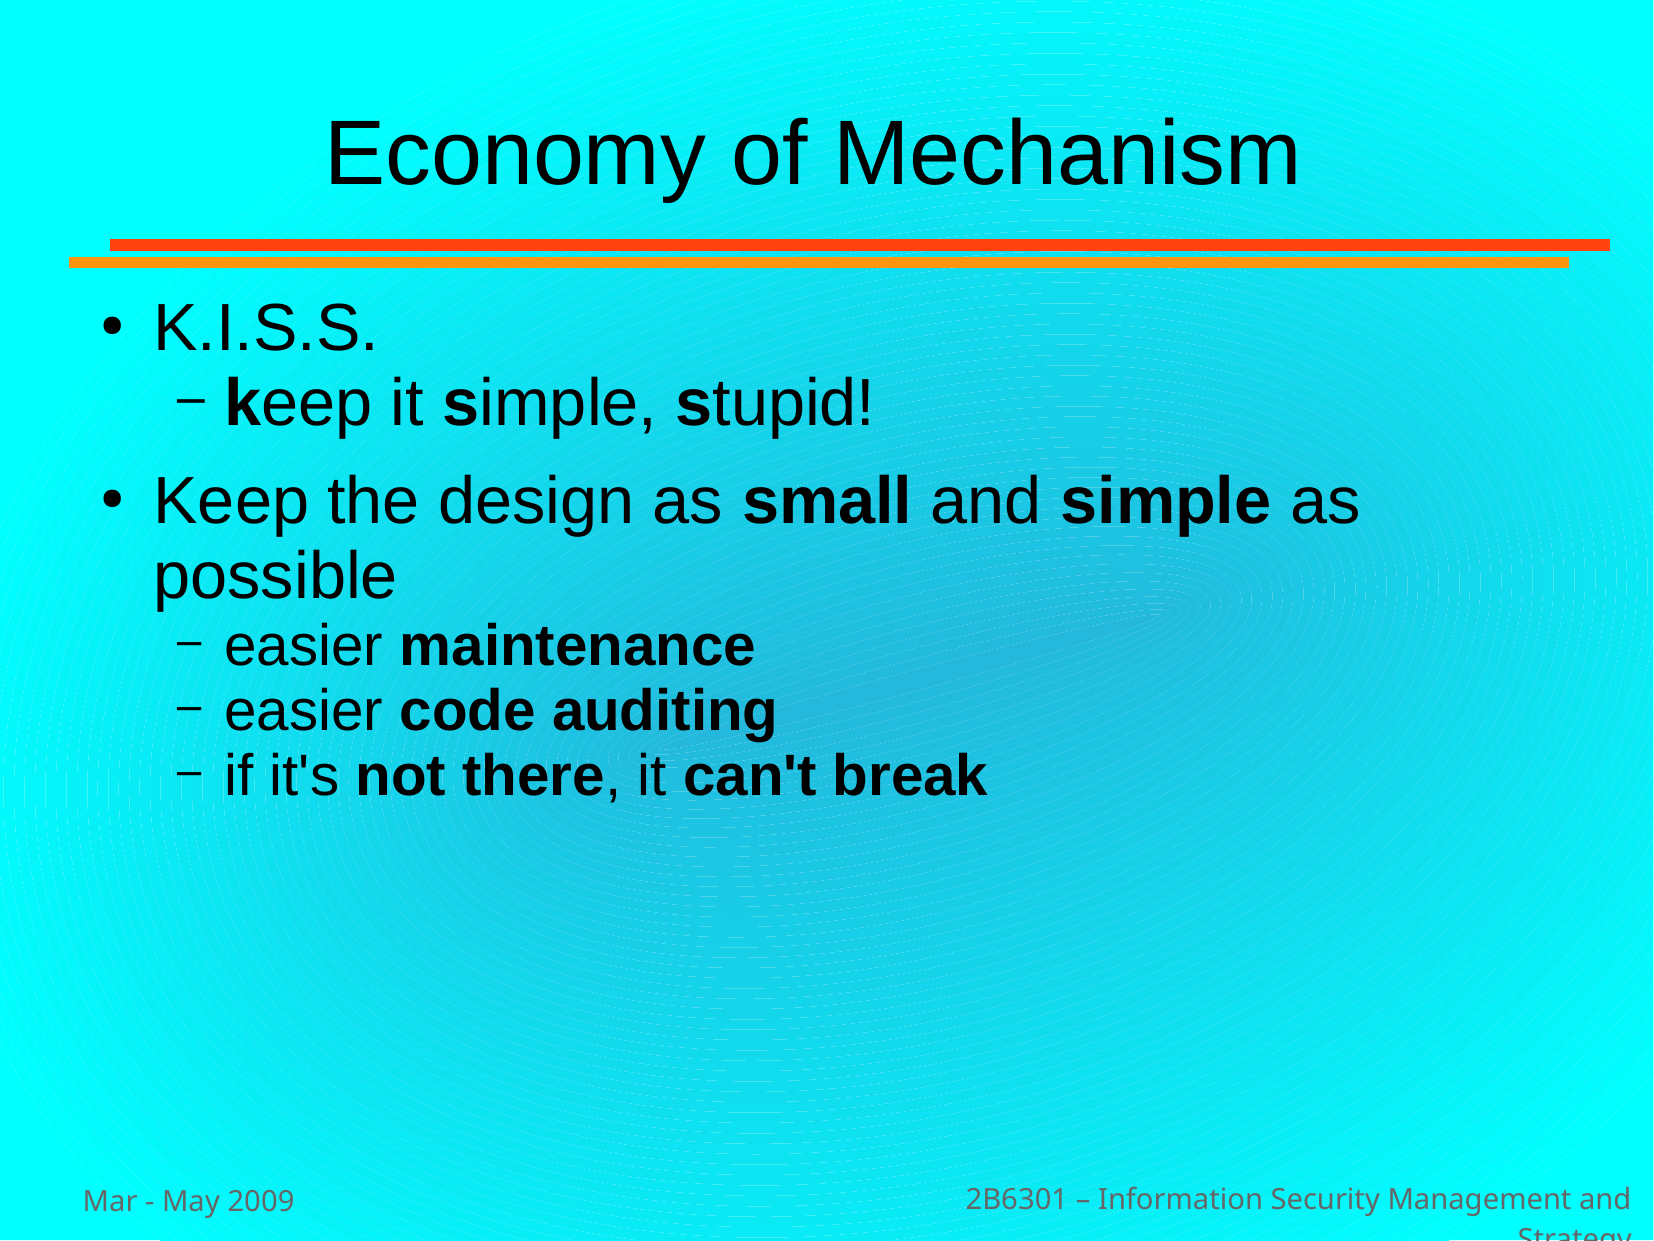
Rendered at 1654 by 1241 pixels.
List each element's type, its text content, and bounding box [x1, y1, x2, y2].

list K.I.S.S. keep it simple, stupid! Keep the design as small and simple as possible easier maintenance easier code auditing if it's not there, it can't break [82, 290, 1571, 1094]
title Economy of Mechanism [82, 56, 1571, 250]
